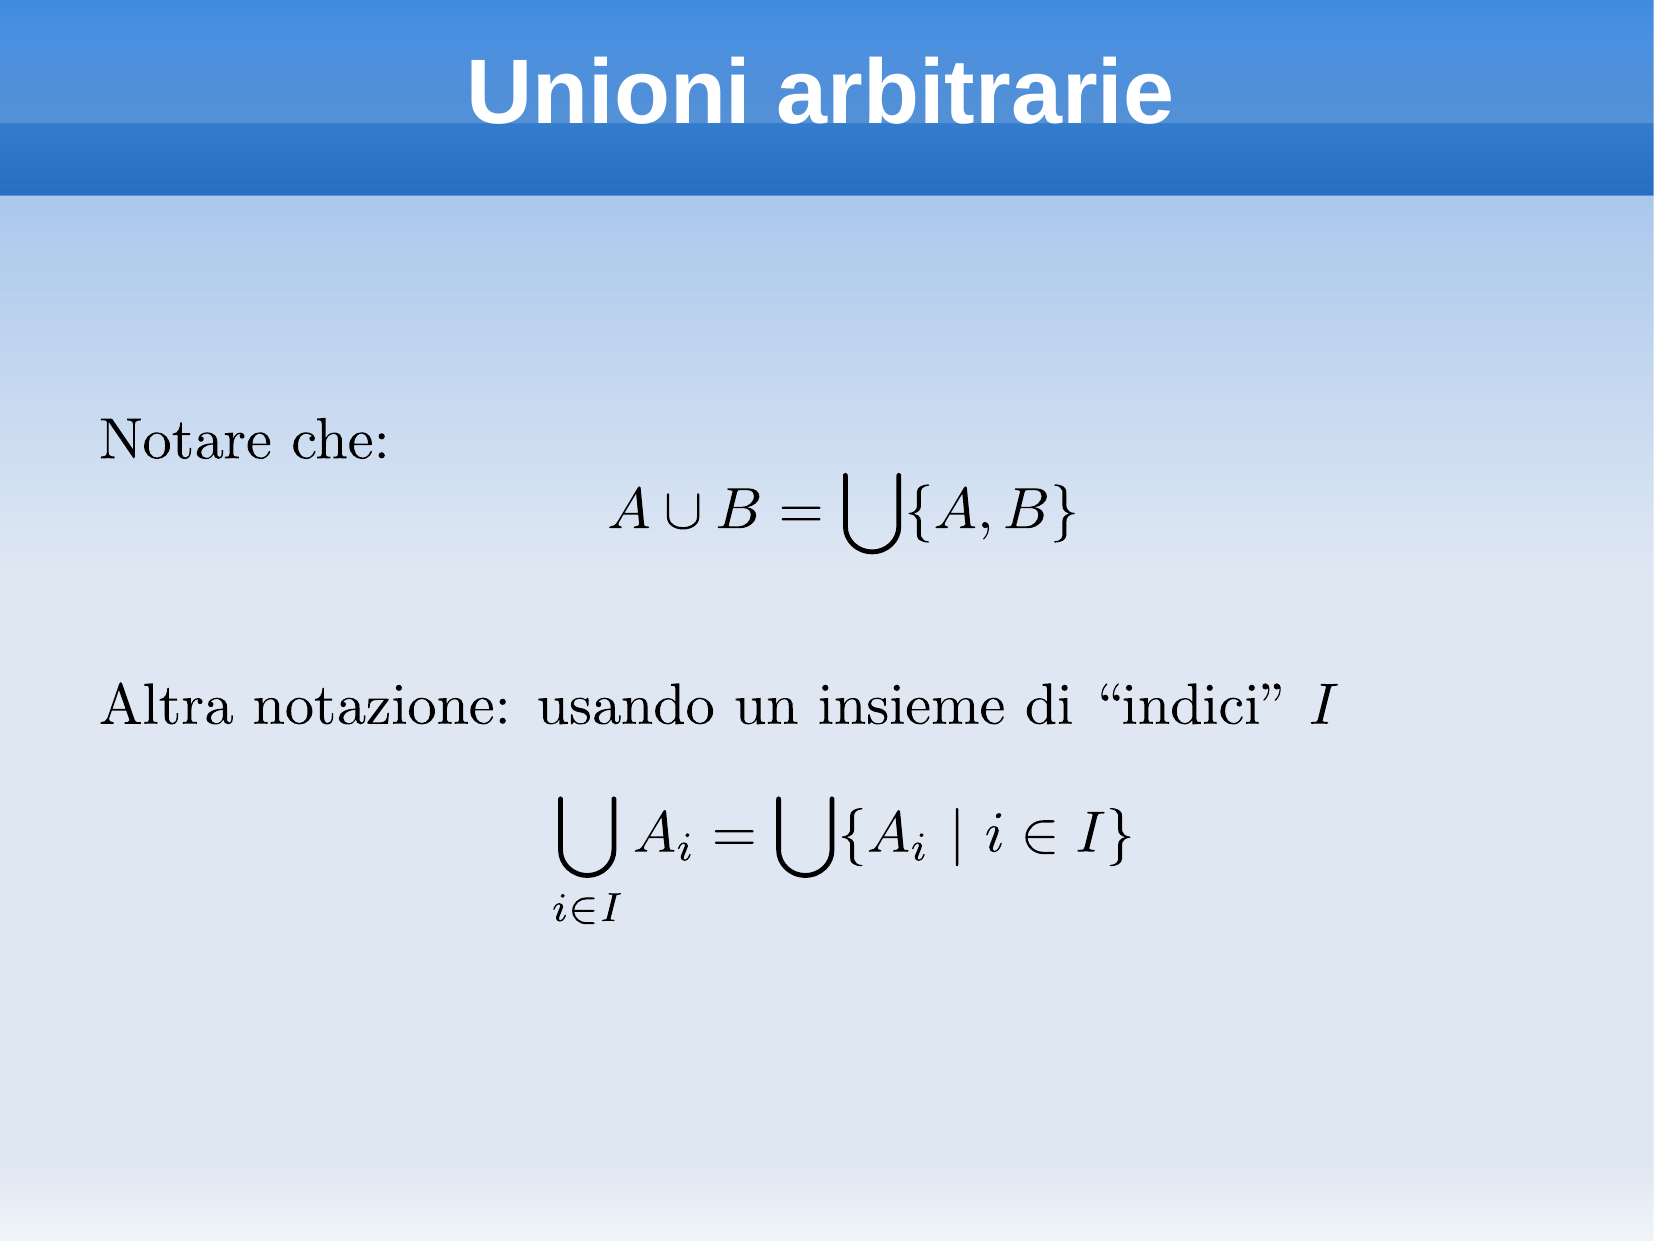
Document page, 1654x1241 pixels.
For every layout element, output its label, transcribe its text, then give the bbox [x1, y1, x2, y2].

title Unioni arbitrarie [76, 0, 1565, 196]
text_box [98, 417, 1340, 925]
picture [0, 0, 1654, 1241]
